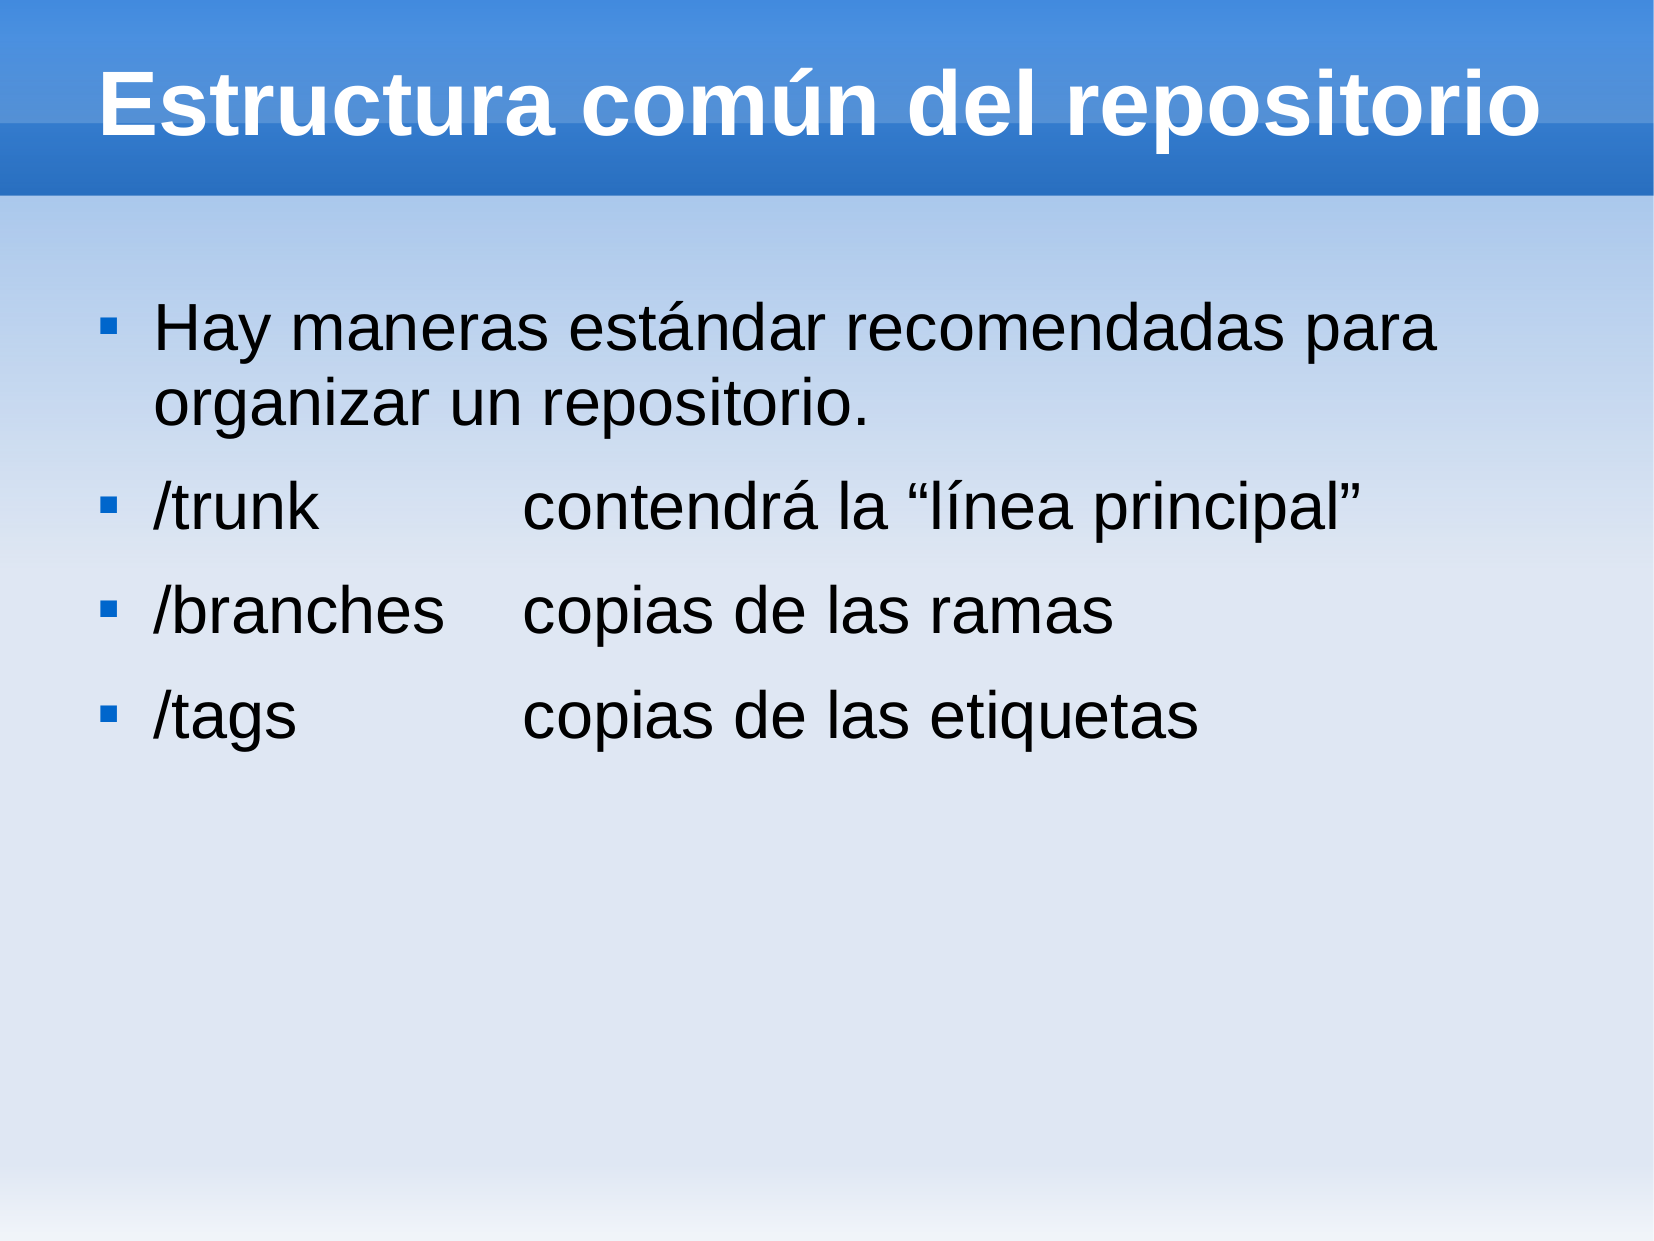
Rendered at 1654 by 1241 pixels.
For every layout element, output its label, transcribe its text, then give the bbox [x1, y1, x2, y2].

title Estructura común del repositorio [76, 7, 1565, 200]
list Hay maneras estándar recomendadas para organizar un repositorio. /trunk contendrá la “línea principal” /branches copias de las ramas /tags copias de las etiquetas [82, 290, 1571, 1094]
picture [0, 0, 1654, 1241]
